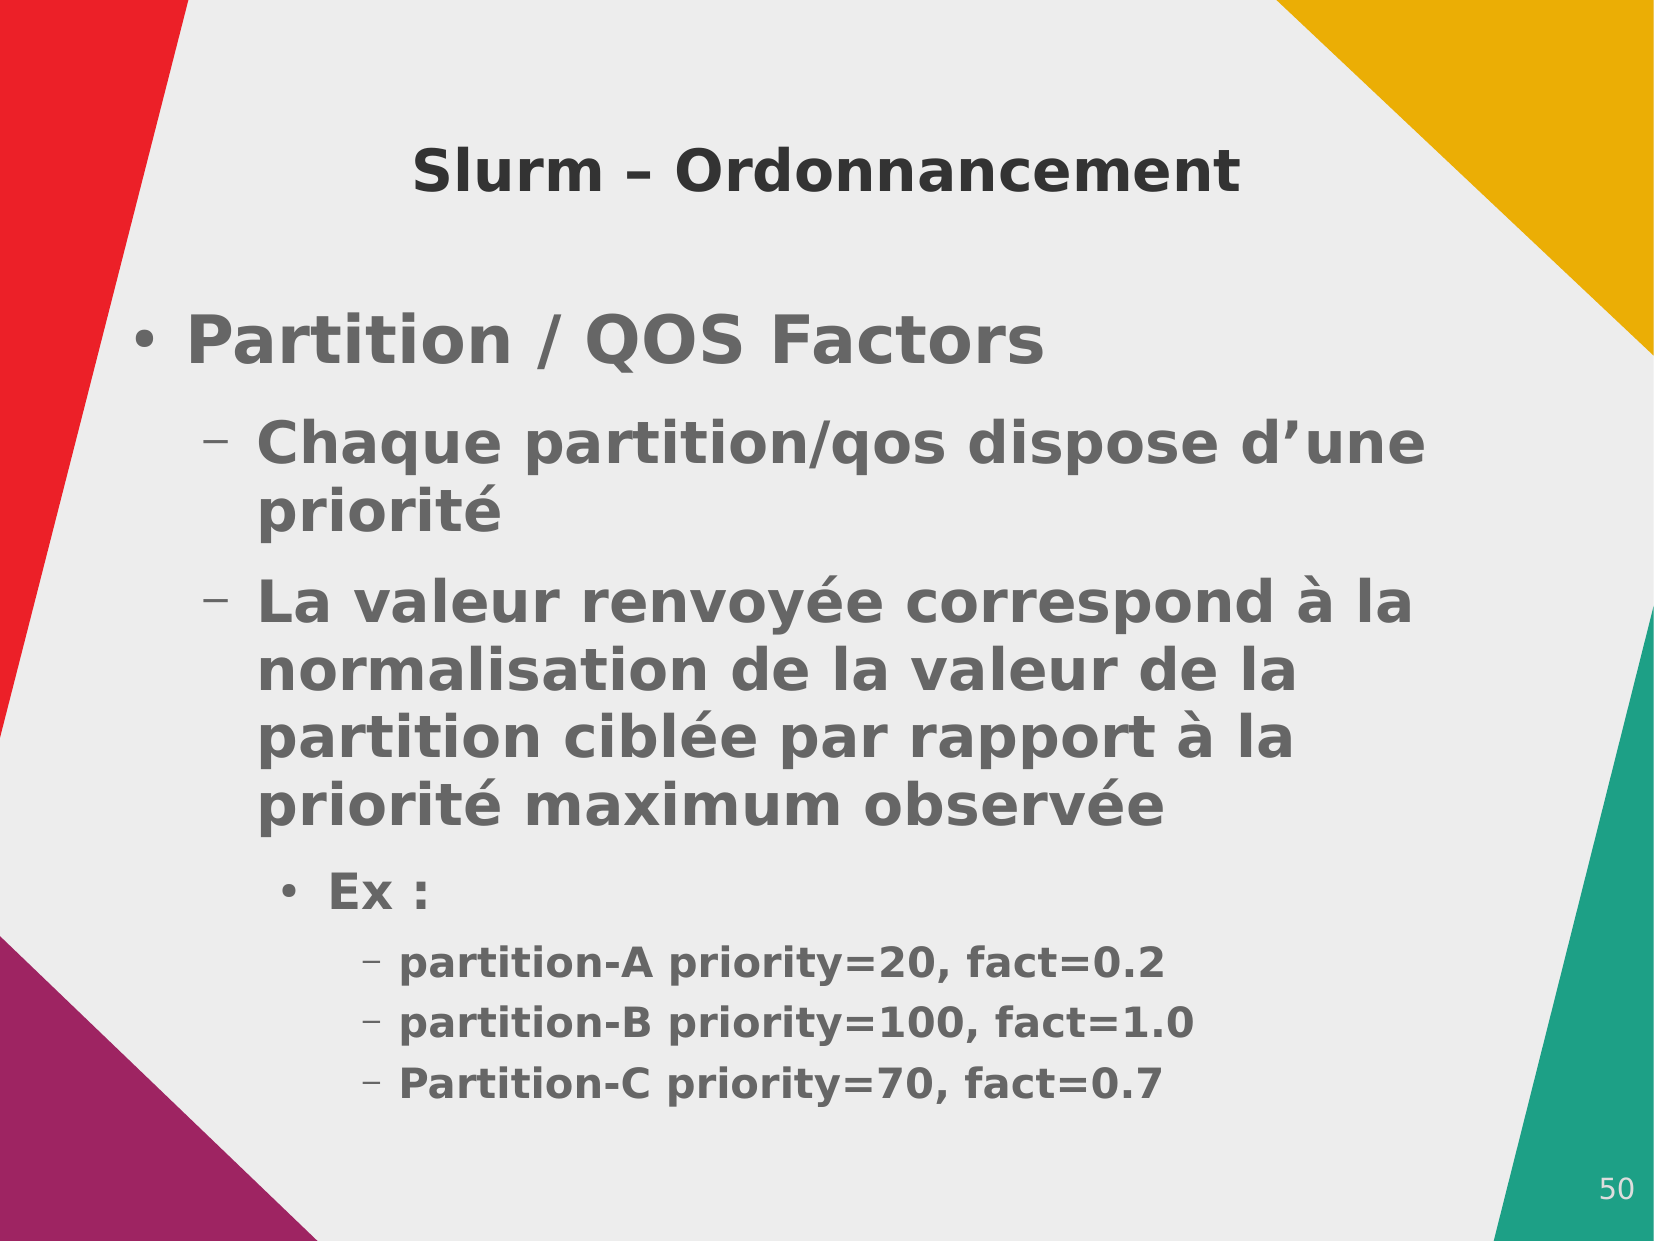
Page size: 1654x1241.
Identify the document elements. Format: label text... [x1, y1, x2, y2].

list Partition / QOS Factors Chaque partition/qos dispose d’une priorité La valeur renvoyée correspond à la normalisation de la valeur de la partition ciblée par rapport à la priorité maximum observée Ex : partition-A priority=20, fact=0.2 partition-B priority=100, fact=1.0 Partition-C priority=70, fact=0.7 [114, 302, 1539, 1217]
title Slurm – Ordonnancement [114, 73, 1539, 271]
